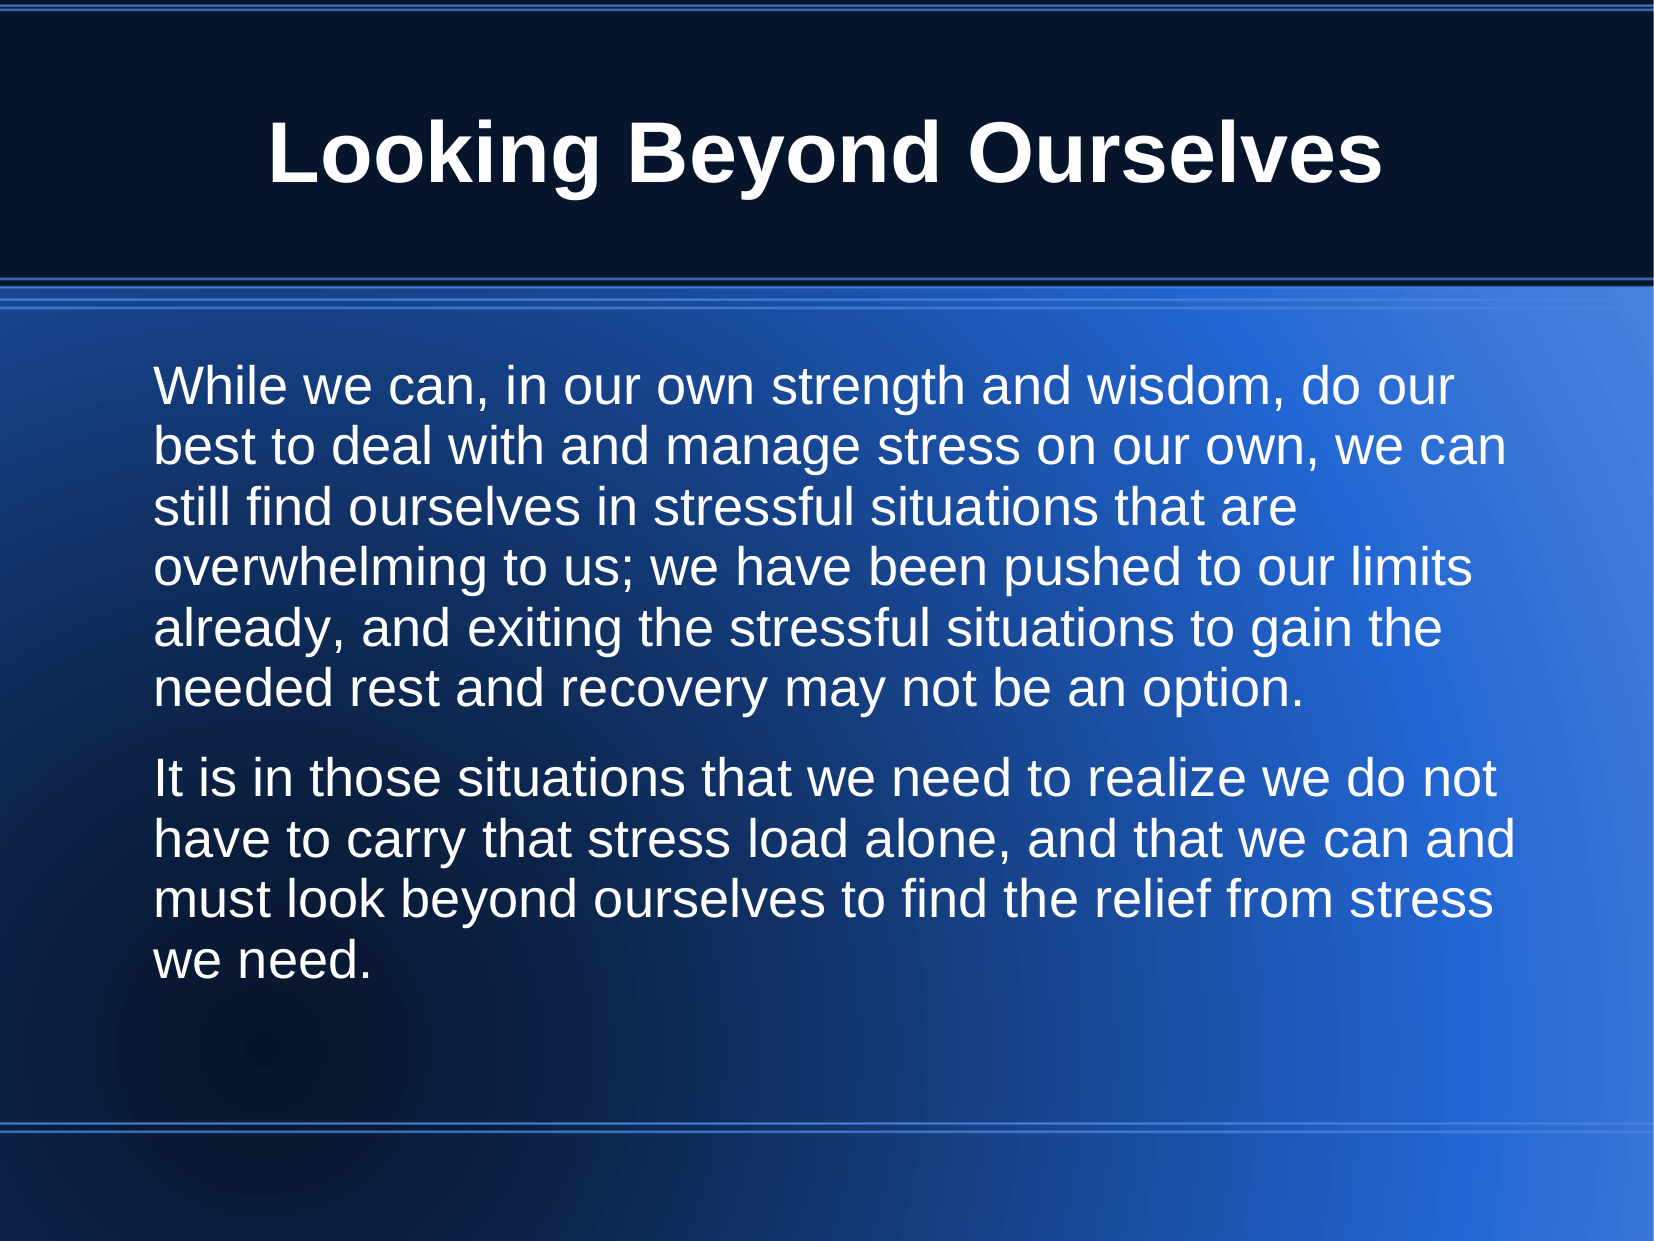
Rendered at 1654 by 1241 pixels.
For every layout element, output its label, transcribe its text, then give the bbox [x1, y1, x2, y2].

title Looking Beyond Ourselves [82, 49, 1571, 257]
list While we can, in our own strength and wisdom, do our best to deal with and manage stress on our own, we can still find ourselves in stressful situations that are overwhelming to us; we have been pushed to our limits already, and exiting the stressful situations to gain the needed rest and recovery may not be an option. It is in those situations that we need to realize we do not have to carry that stress load alone, and that we can and must look beyond ourselves to find the relief from stress we need. [82, 355, 1571, 1095]
picture [0, 0, 1654, 1241]
